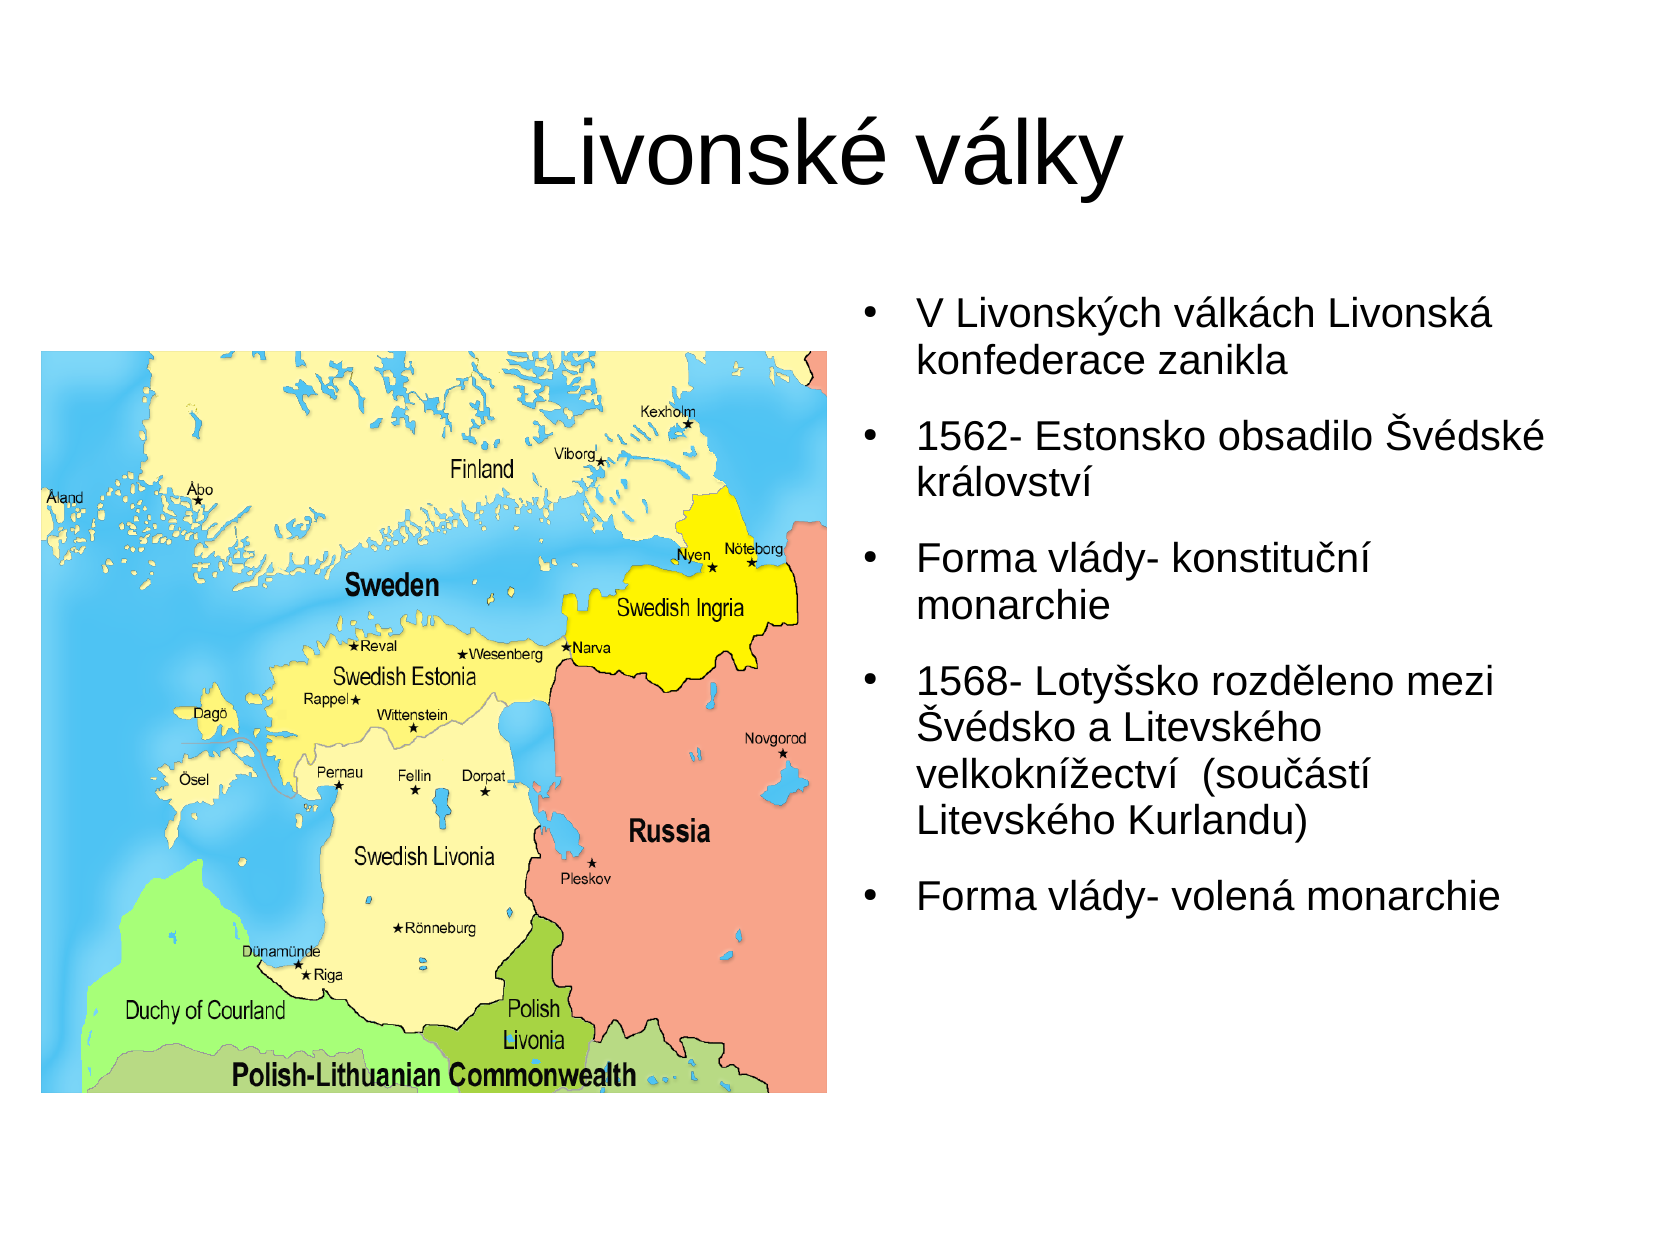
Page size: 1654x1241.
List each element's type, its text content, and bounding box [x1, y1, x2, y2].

list V Livonských válkách Livonská konfederace zanikla 1562- Estonsko obsadilo Švédské království Forma vlády- konstituční monarchie 1568- Lotyšsko rozděleno mezi Švédsko a Litevského velkoknížectví (součástí Litevského Kurlandu) Forma vlády- volená monarchie [845, 290, 1572, 1109]
title Livonské války [82, 49, 1571, 257]
picture [41, 351, 827, 1093]
